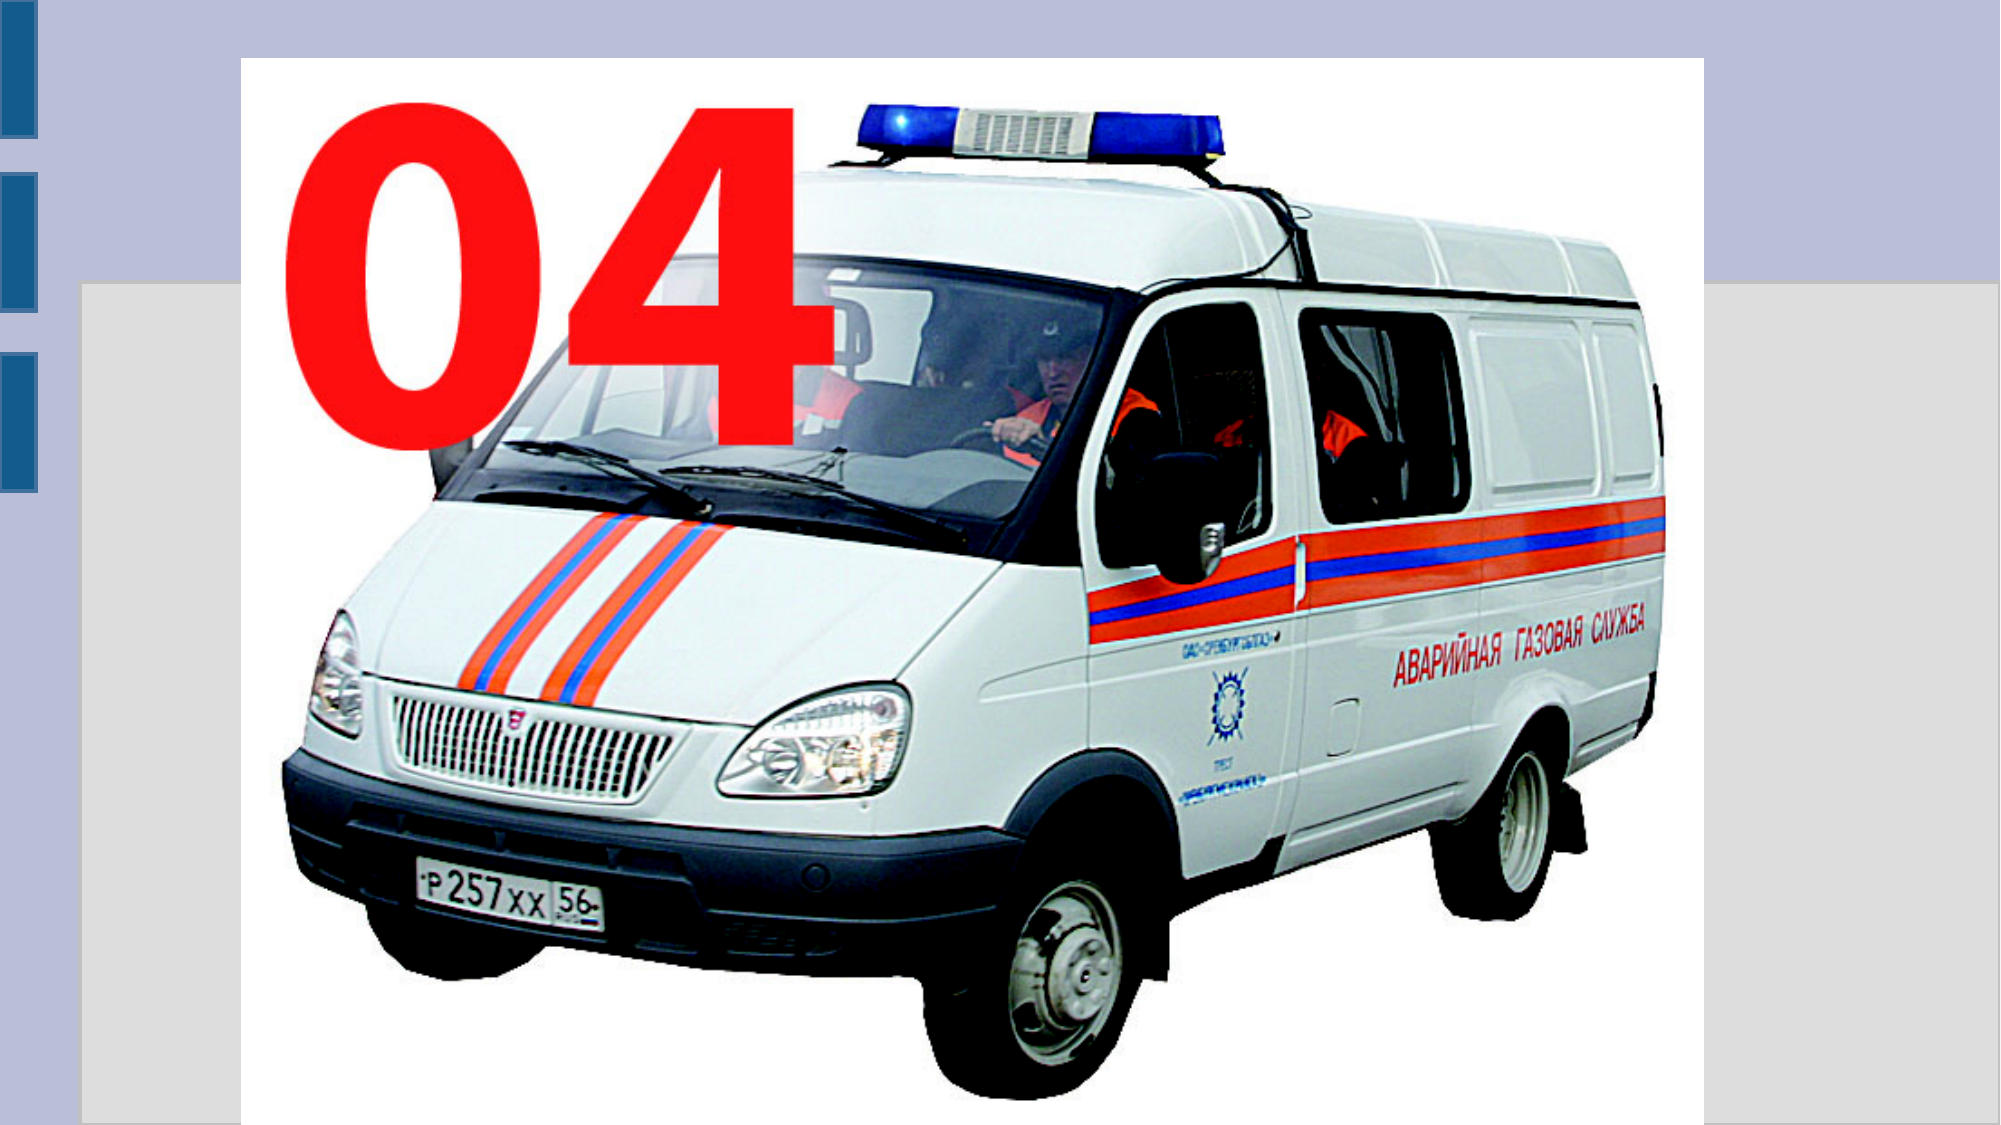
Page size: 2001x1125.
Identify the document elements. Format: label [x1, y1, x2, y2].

picture [241, 58, 1704, 1125]
